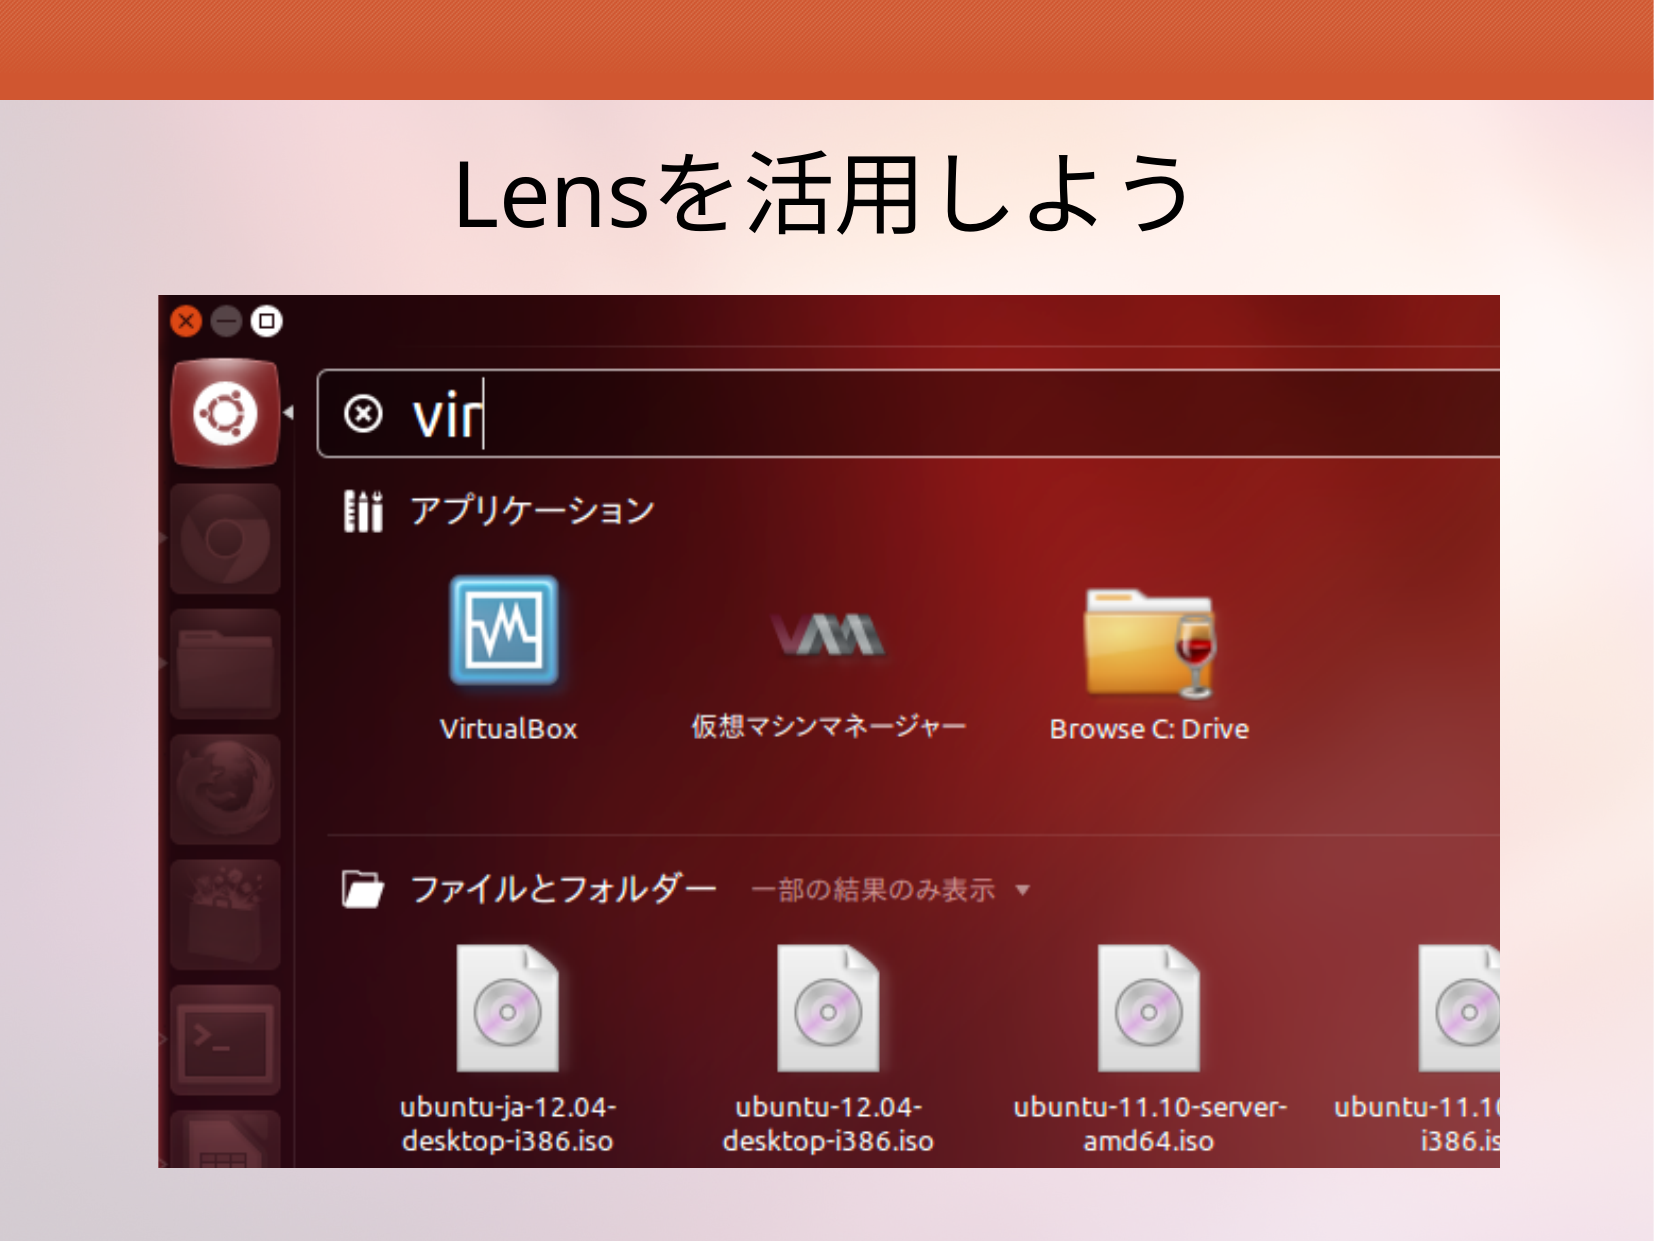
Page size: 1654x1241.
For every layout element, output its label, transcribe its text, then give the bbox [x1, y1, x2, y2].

picture [0, 0, 1654, 1241]
title Lensを活用しよう [82, 118, 1571, 257]
